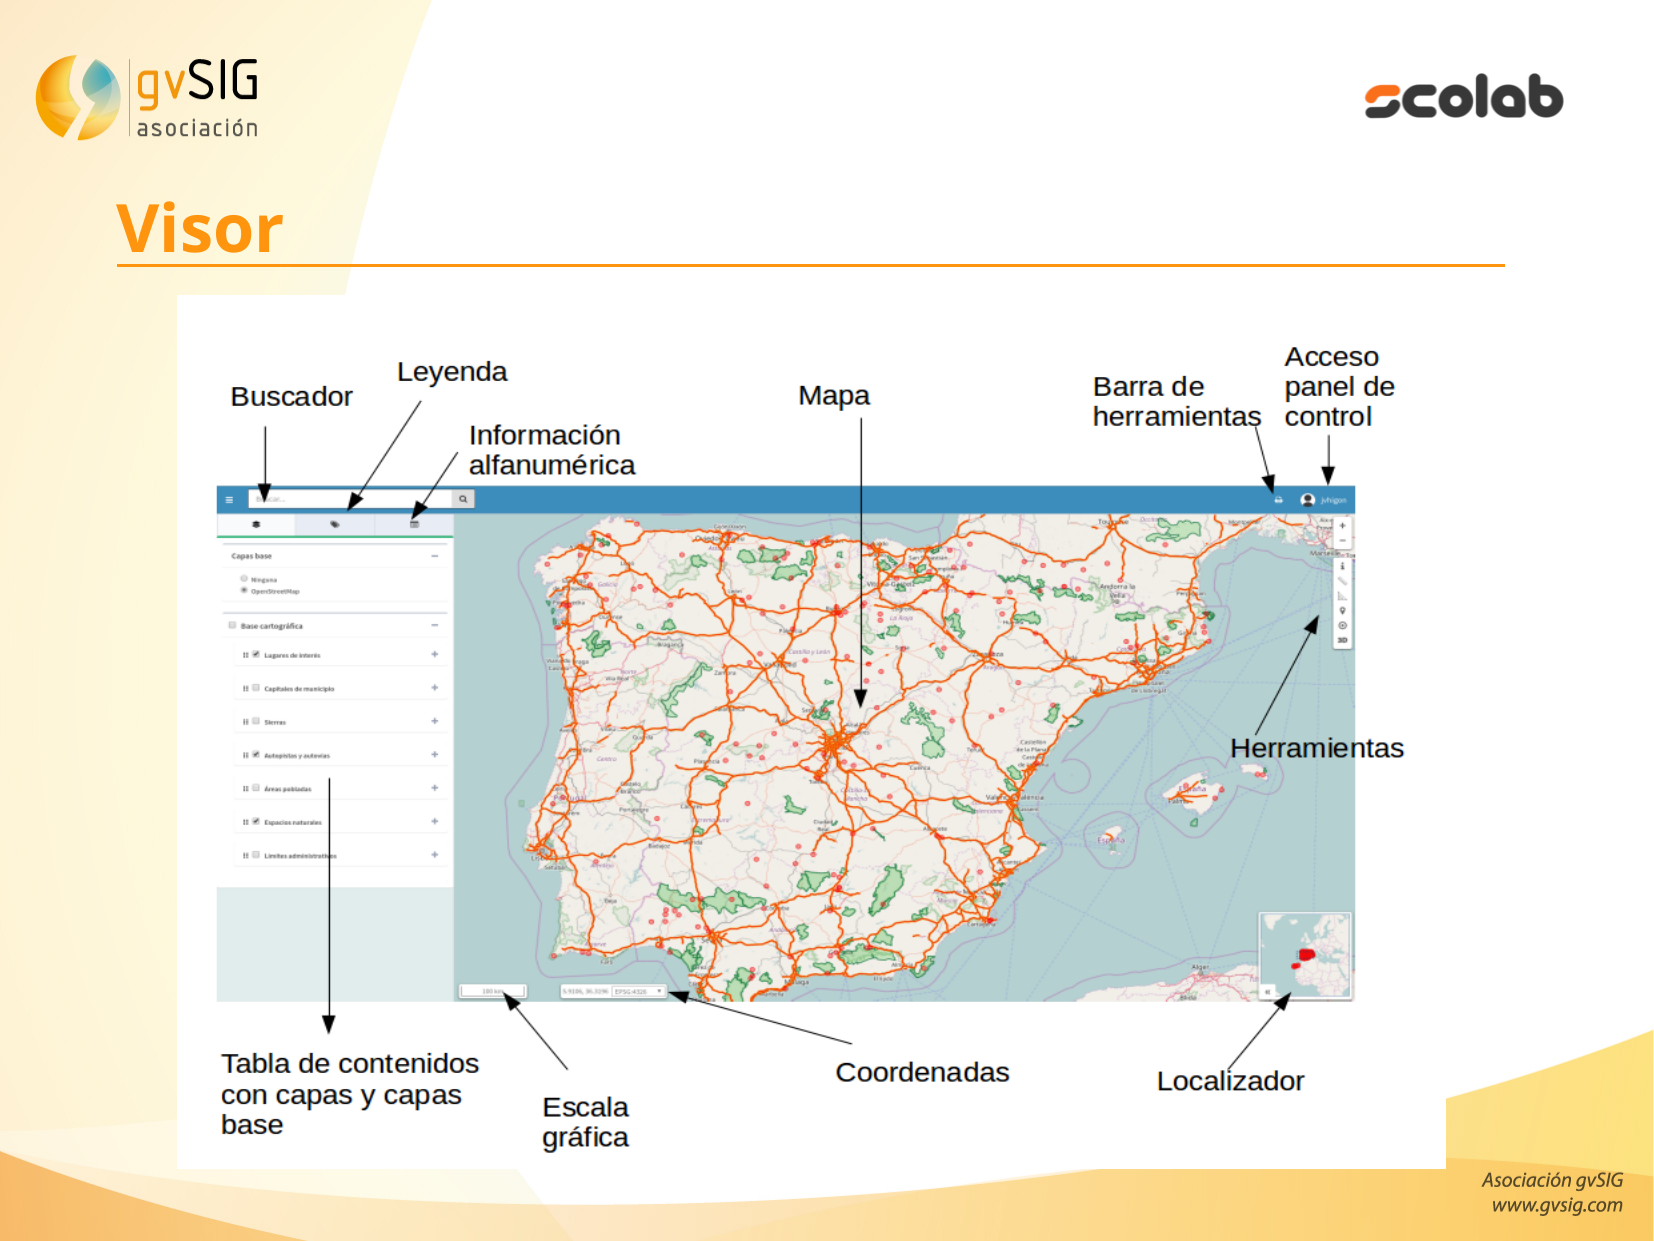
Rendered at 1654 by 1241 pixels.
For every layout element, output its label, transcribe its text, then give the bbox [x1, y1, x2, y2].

title Visor [116, 177, 1605, 276]
picture [0, 0, 1654, 1241]
